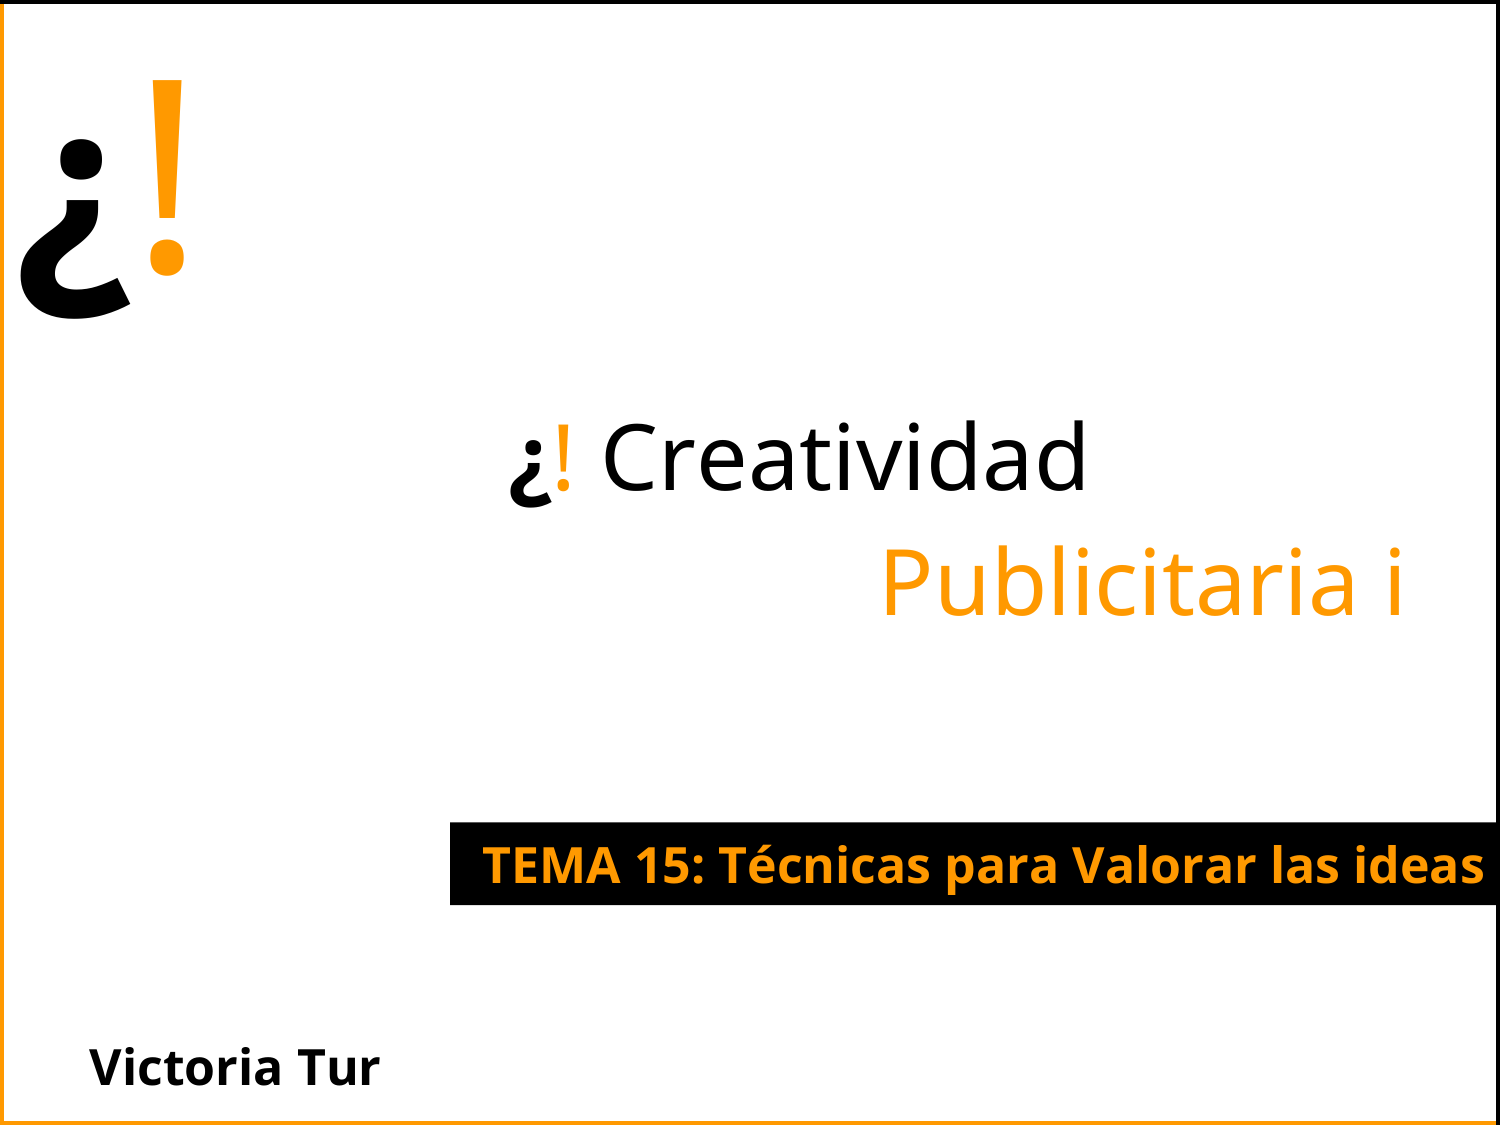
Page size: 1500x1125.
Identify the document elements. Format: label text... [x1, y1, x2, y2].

text_box ¿! Creatividad Publicitaria i [147, 384, 1423, 626]
text_box TEMA 15: Técnicas para Valorar las ideas [450, 822, 1500, 906]
